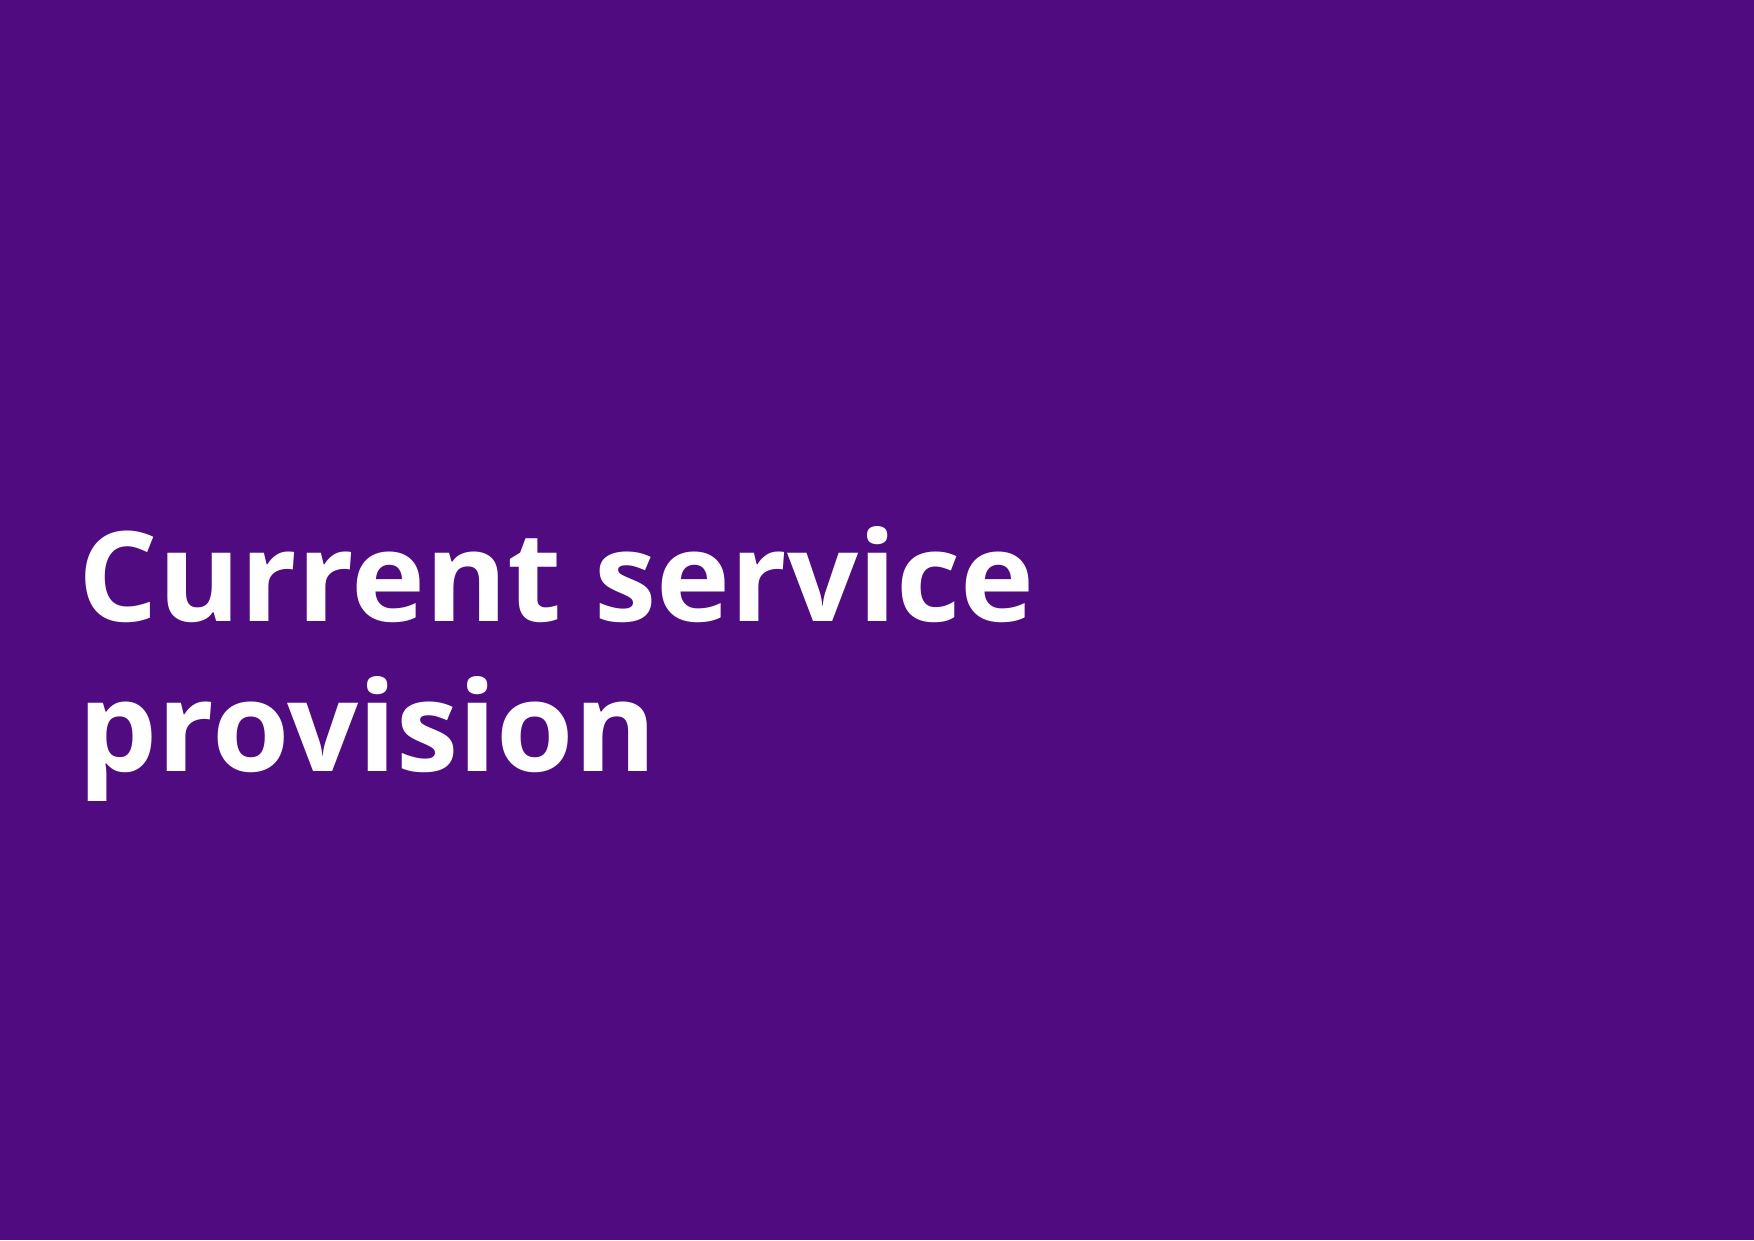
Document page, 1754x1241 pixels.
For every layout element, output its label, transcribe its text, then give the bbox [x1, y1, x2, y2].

title Current service provision [59, 179, 1477, 816]
